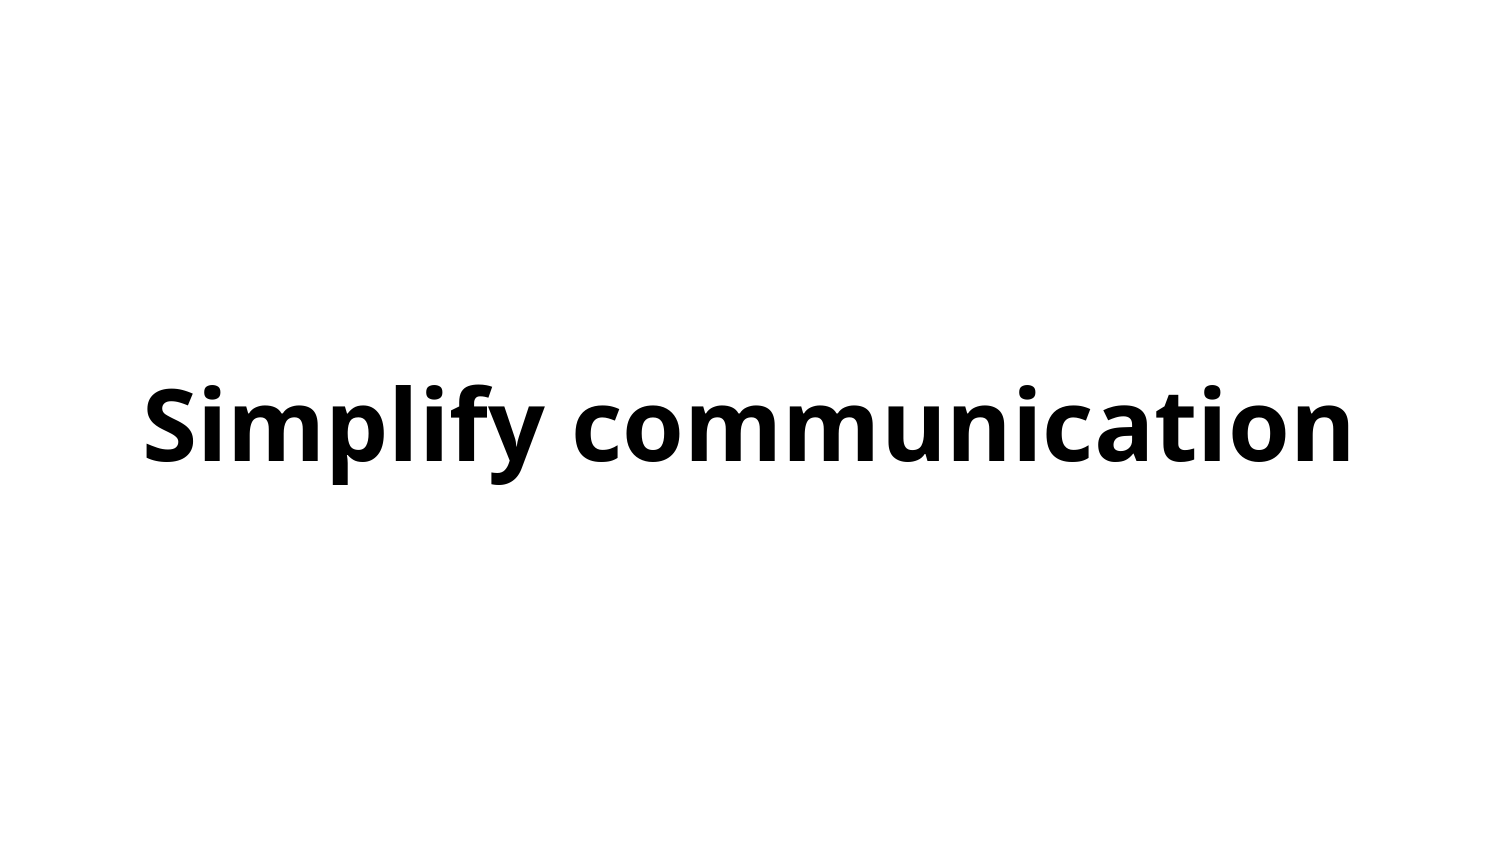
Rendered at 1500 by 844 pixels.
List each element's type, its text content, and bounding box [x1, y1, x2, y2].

title Simplify communication [51, 352, 1449, 491]
